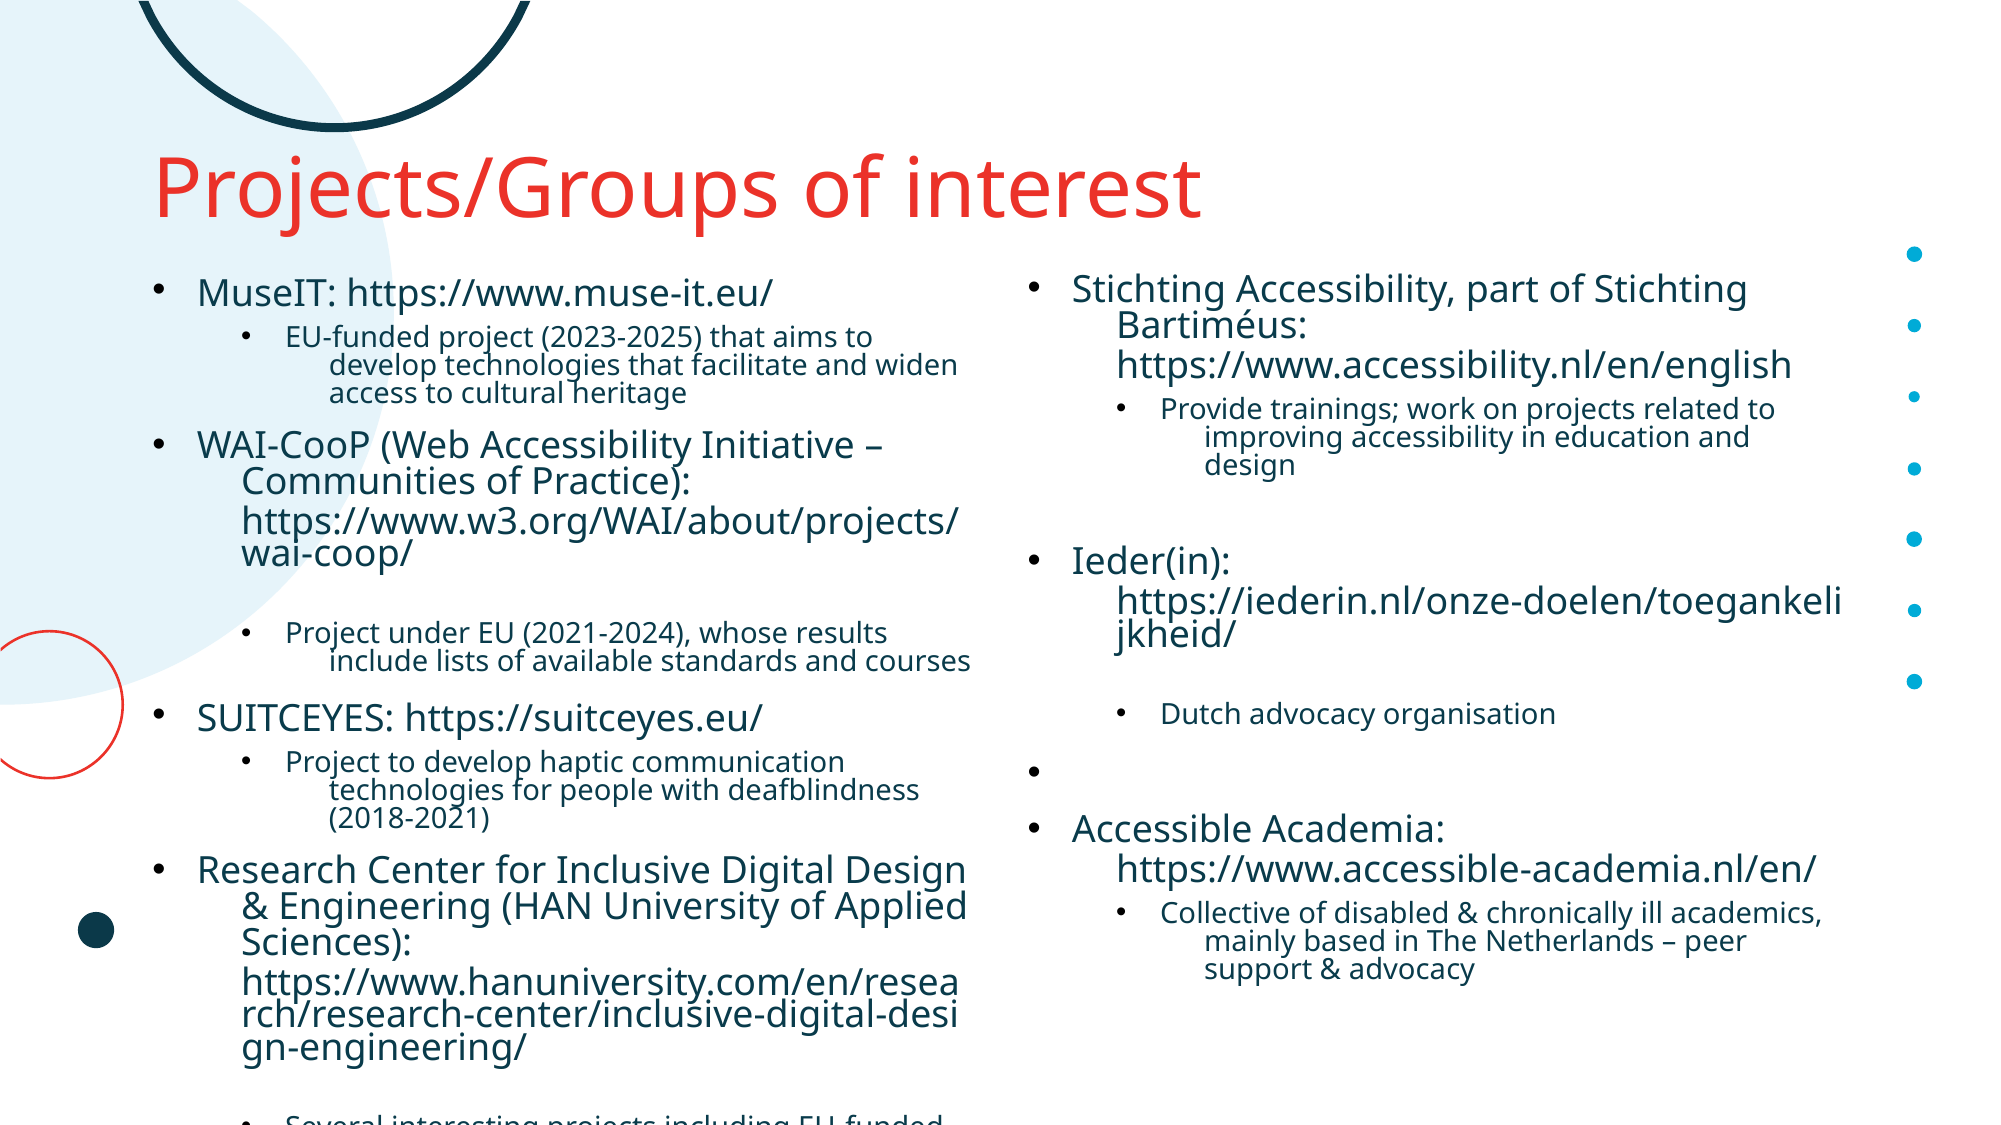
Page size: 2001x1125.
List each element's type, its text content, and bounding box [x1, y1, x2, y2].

list Stichting Accessibility, part of Stichting Bartiméus: https://www.accessibility.nl/en/english Provide trainings; work on projects related to improving accessibility in education and design Ieder(in): https://iederin.nl/onze-doelen/toegankelijkheid/ Dutch advocacy organisation Accessible Academia: https://www.accessible-academia.nl/en/ Collective of disabled & chronically ill academics, mainly based in The Netherlands – peer support & advocacy [1012, 266, 1863, 1067]
title Projects/Groups of interest [137, 82, 1863, 300]
list MuseIT: https://www.muse-it.eu/ EU-funded project (2023-2025) that aims to develop technologies that facilitate and widen access to cultural heritage WAI-CooP (Web Accessibility Initiative – Communities of Practice): https://www.w3.org/WAI/about/projects/wai-coop/ Project under EU (2021-2024), whose results include lists of available standards and courses SUITCEYES: https://suitceyes.eu/ Project to develop haptic communication technologies for people with deafblindness (2018-2021) Research Center for Inclusive Digital Design & Engineering (HAN University of Applied Sciences): https://www.hanuniversity.com/en/research/research-center/inclusive-digital-design-engineering/ Several interesting projects including EU-funded projects and tools for web accessibility [137, 266, 988, 1113]
